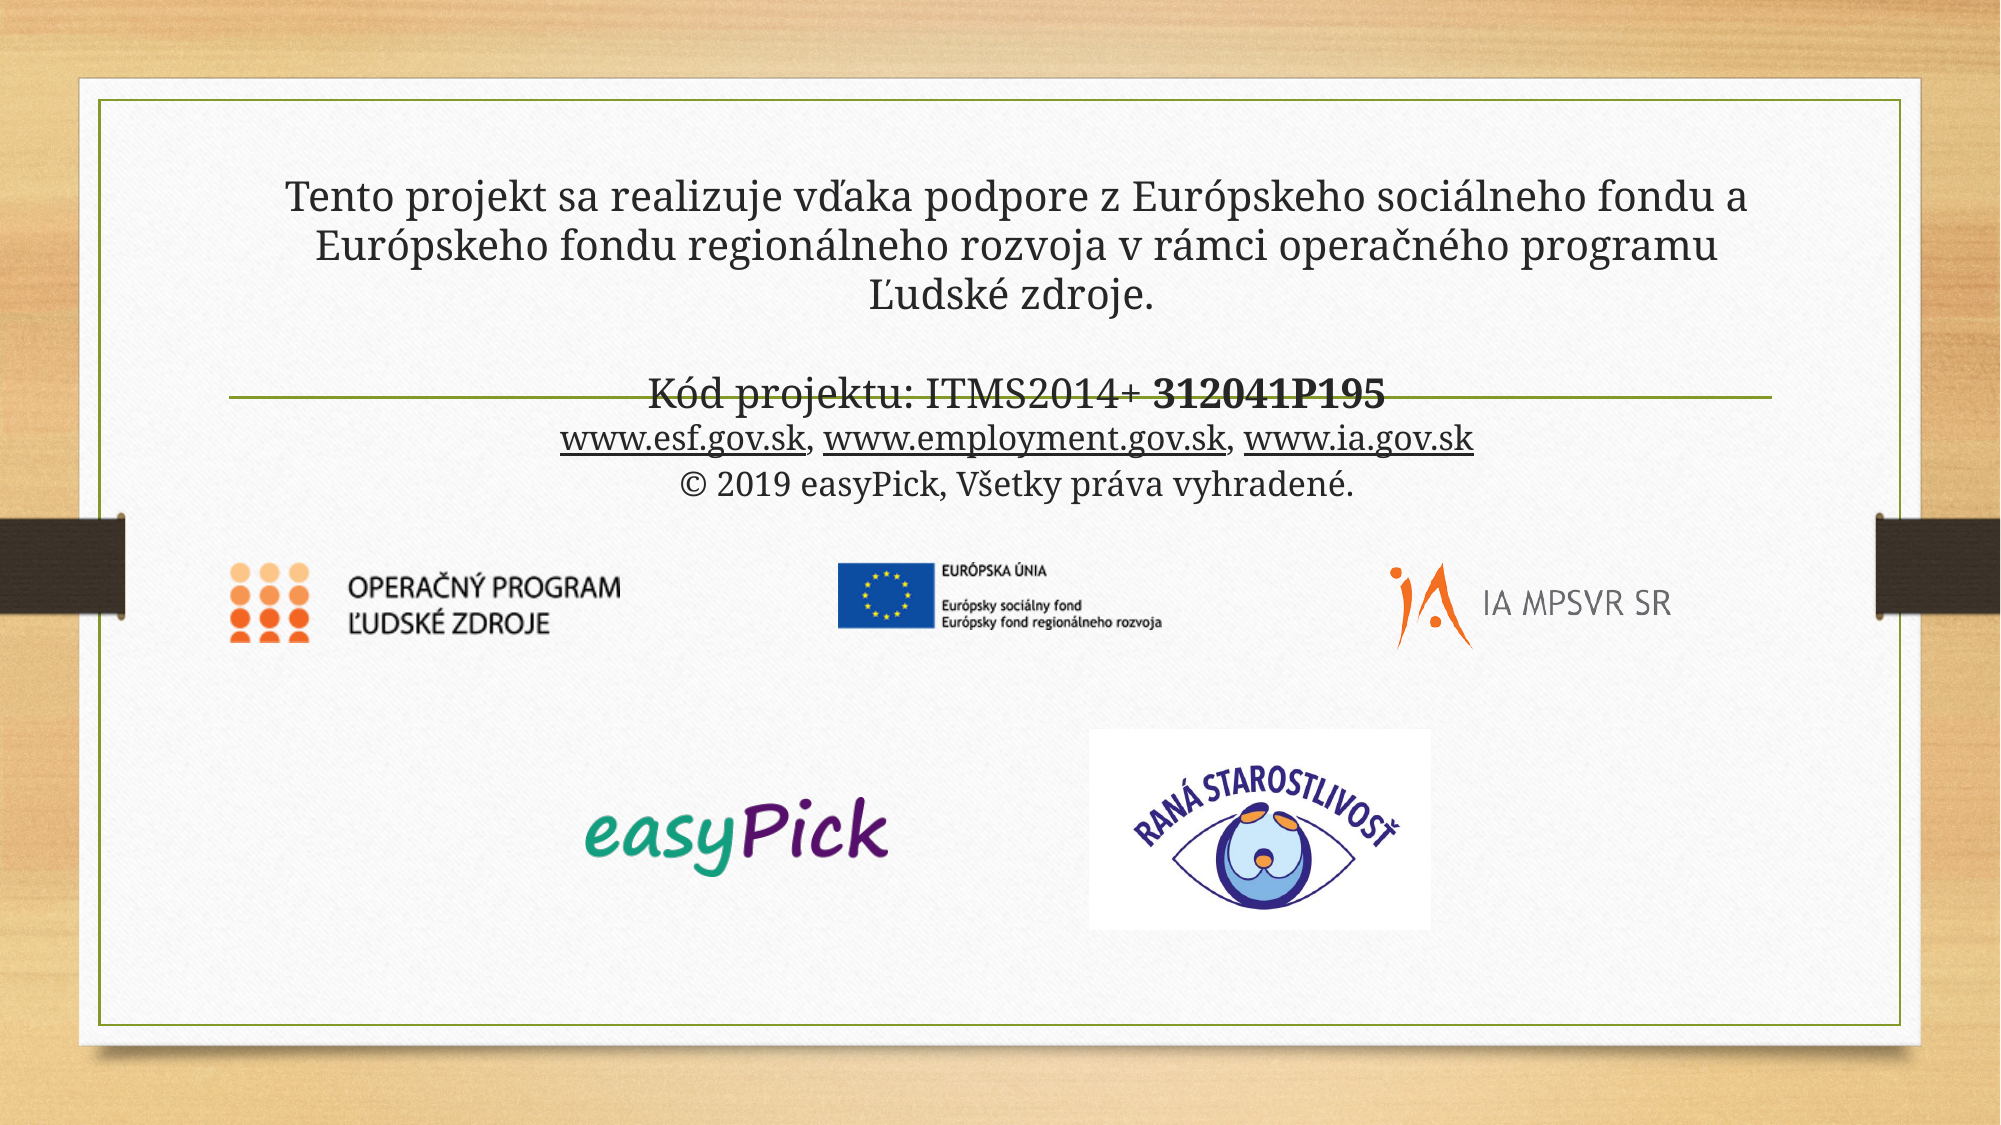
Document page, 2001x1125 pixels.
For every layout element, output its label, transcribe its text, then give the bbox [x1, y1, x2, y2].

picture [229, 562, 620, 643]
picture [838, 562, 1162, 630]
picture [1089, 729, 1431, 930]
picture [585, 797, 888, 877]
title Tento projekt sa realizuje vďaka podpore z Európskeho sociálneho fondu a Európskeho fondu regionálneho rozvoja v rámci operačného programu Ľudské zdroje. Kód projektu: ITMS2014+ 312041P195 www.esf.gov.sk, www.employment.gov.sk, www.ia.gov.sk © 2019 easyPick, Všetky práva vyhradené. [229, 160, 1805, 603]
picture [1390, 562, 1671, 651]
